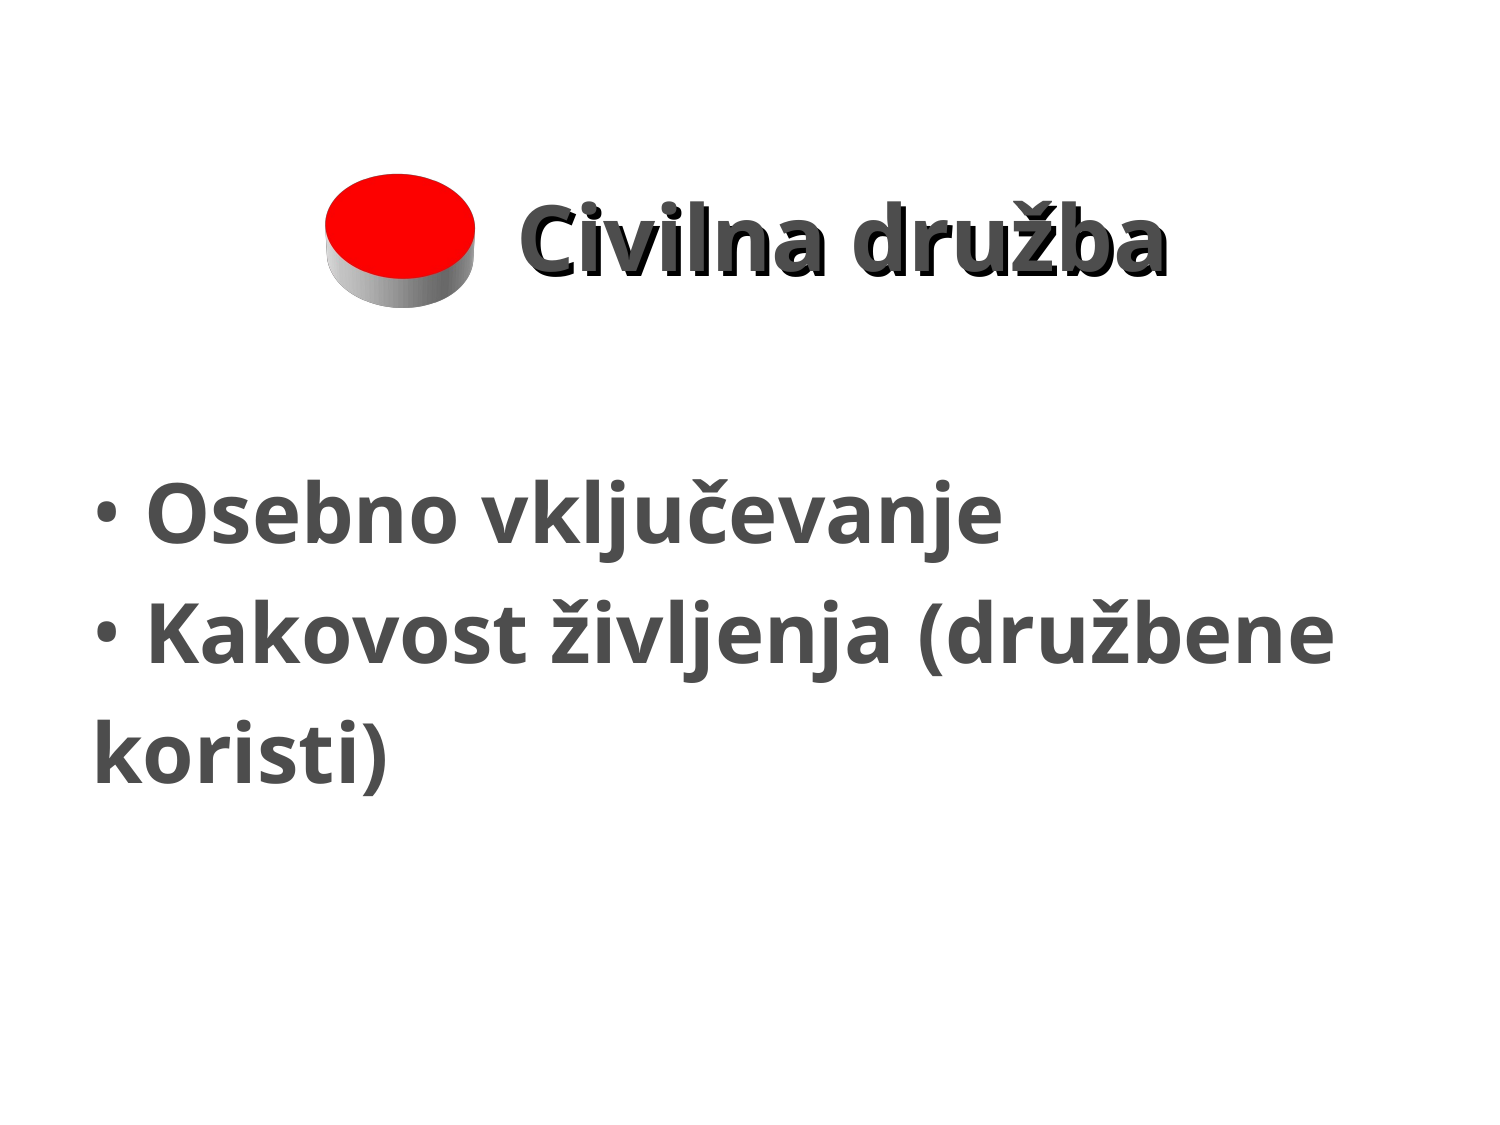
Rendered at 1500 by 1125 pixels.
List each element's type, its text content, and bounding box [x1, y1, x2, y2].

text_box Osebno vključevanje Kakovost življenja (družbene koristi) [76, 432, 1414, 808]
text_box Civilna družba [501, 172, 1282, 299]
text_box [326, 175, 474, 278]
